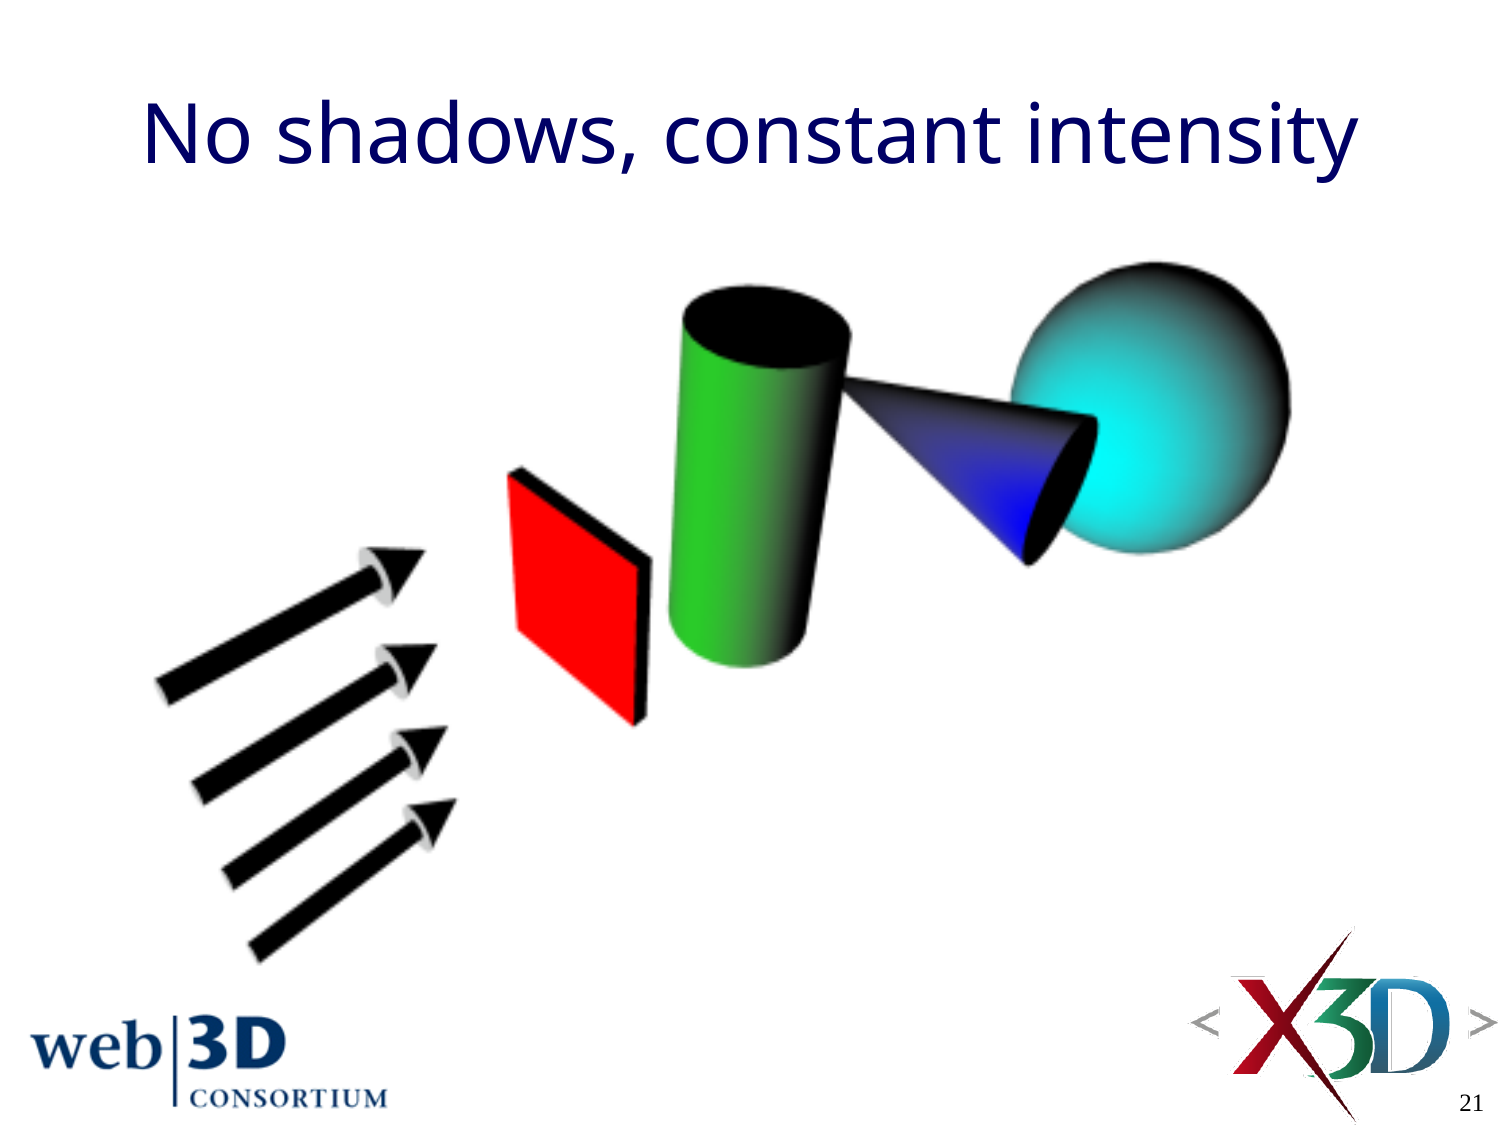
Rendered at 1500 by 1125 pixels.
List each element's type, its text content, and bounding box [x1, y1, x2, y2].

picture [147, 224, 1500, 1125]
picture [12, 998, 413, 1118]
title No shadows, constant intensity [112, 37, 1388, 226]
